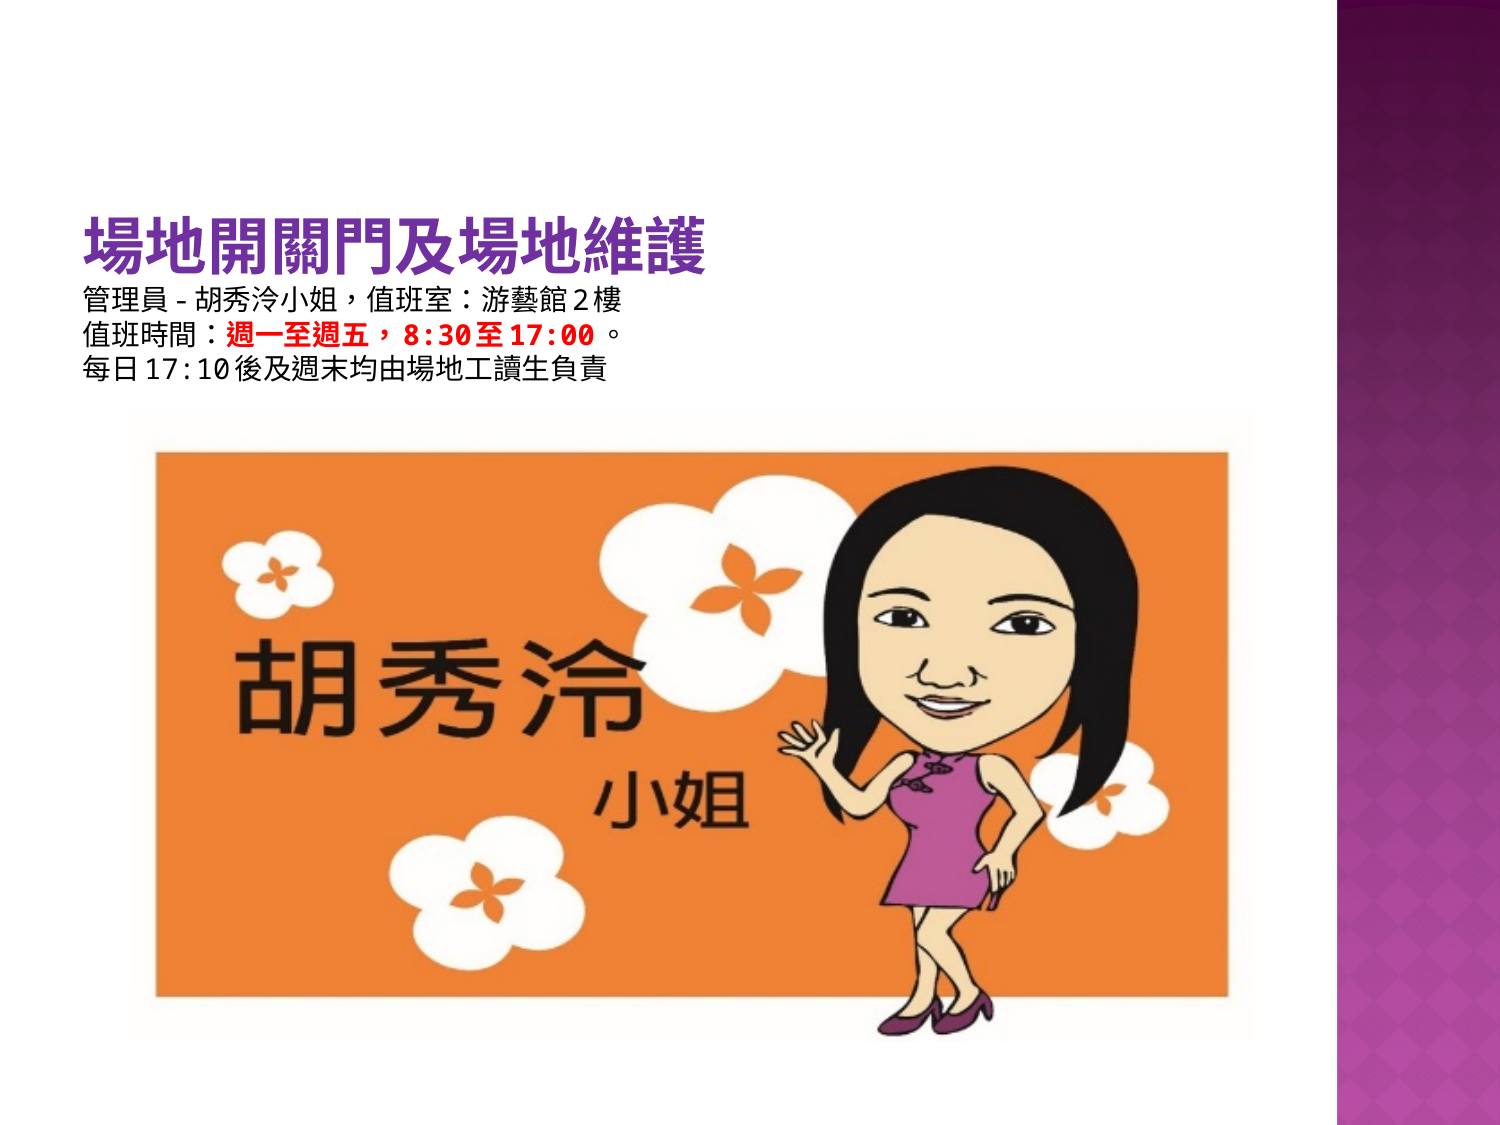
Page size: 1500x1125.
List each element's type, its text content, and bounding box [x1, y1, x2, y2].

list [75, 264, 1263, 1060]
title 場地開關門及場地維護 管理員-胡秀泠小姐，值班室：游藝館2樓 值班時間：週一至週五，8:30至17:00。 每日17:10後及週末均由場地工讀生負責 [75, 52, 1263, 264]
picture [127, 408, 1258, 1042]
